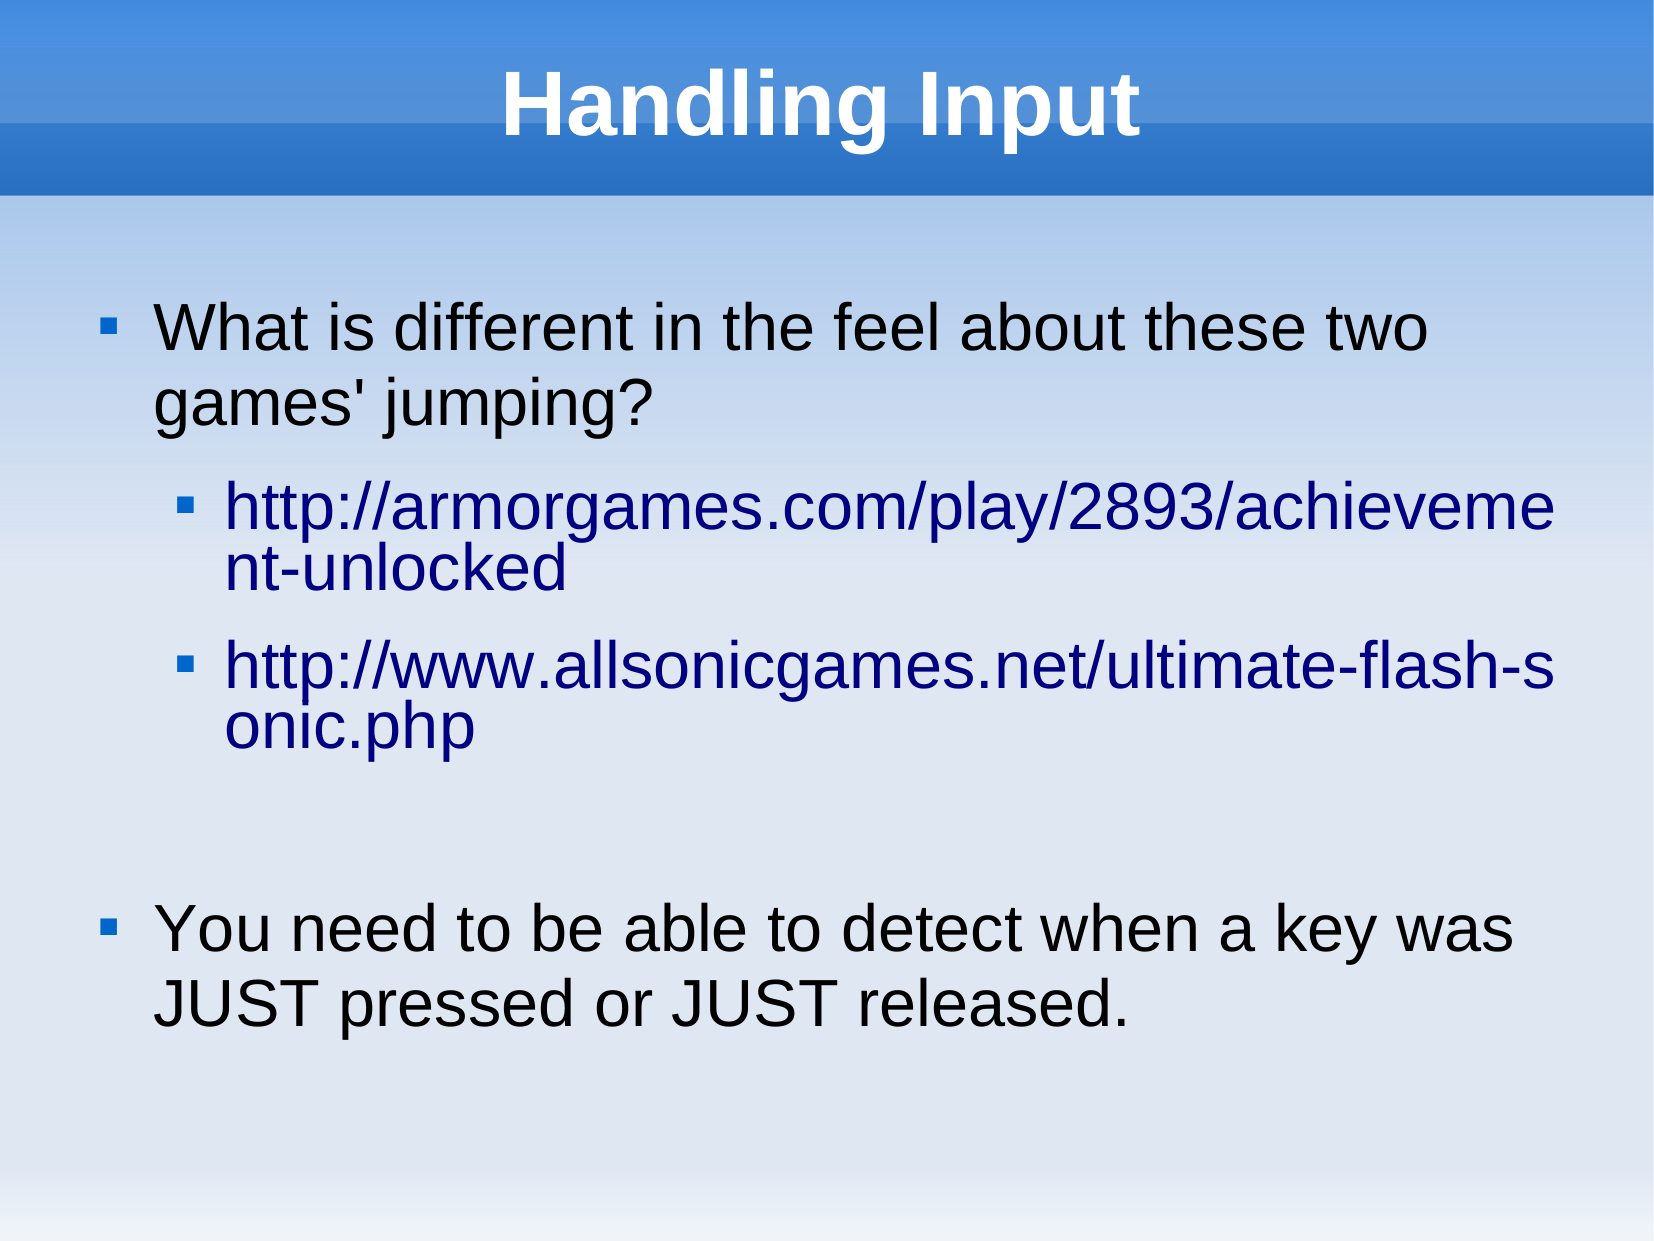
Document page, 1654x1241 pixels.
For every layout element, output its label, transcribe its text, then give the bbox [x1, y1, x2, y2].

title Handling Input [76, 0, 1565, 208]
list What is different in the feel about these two games' jumping? http://armorgames.com/play/2893/achievement-unlocked http://www.allsonicgames.net/ultimate-flash-sonic.php You need to be able to detect when a key was JUST pressed or JUST released. [82, 290, 1571, 1109]
picture [0, 0, 1654, 1241]
